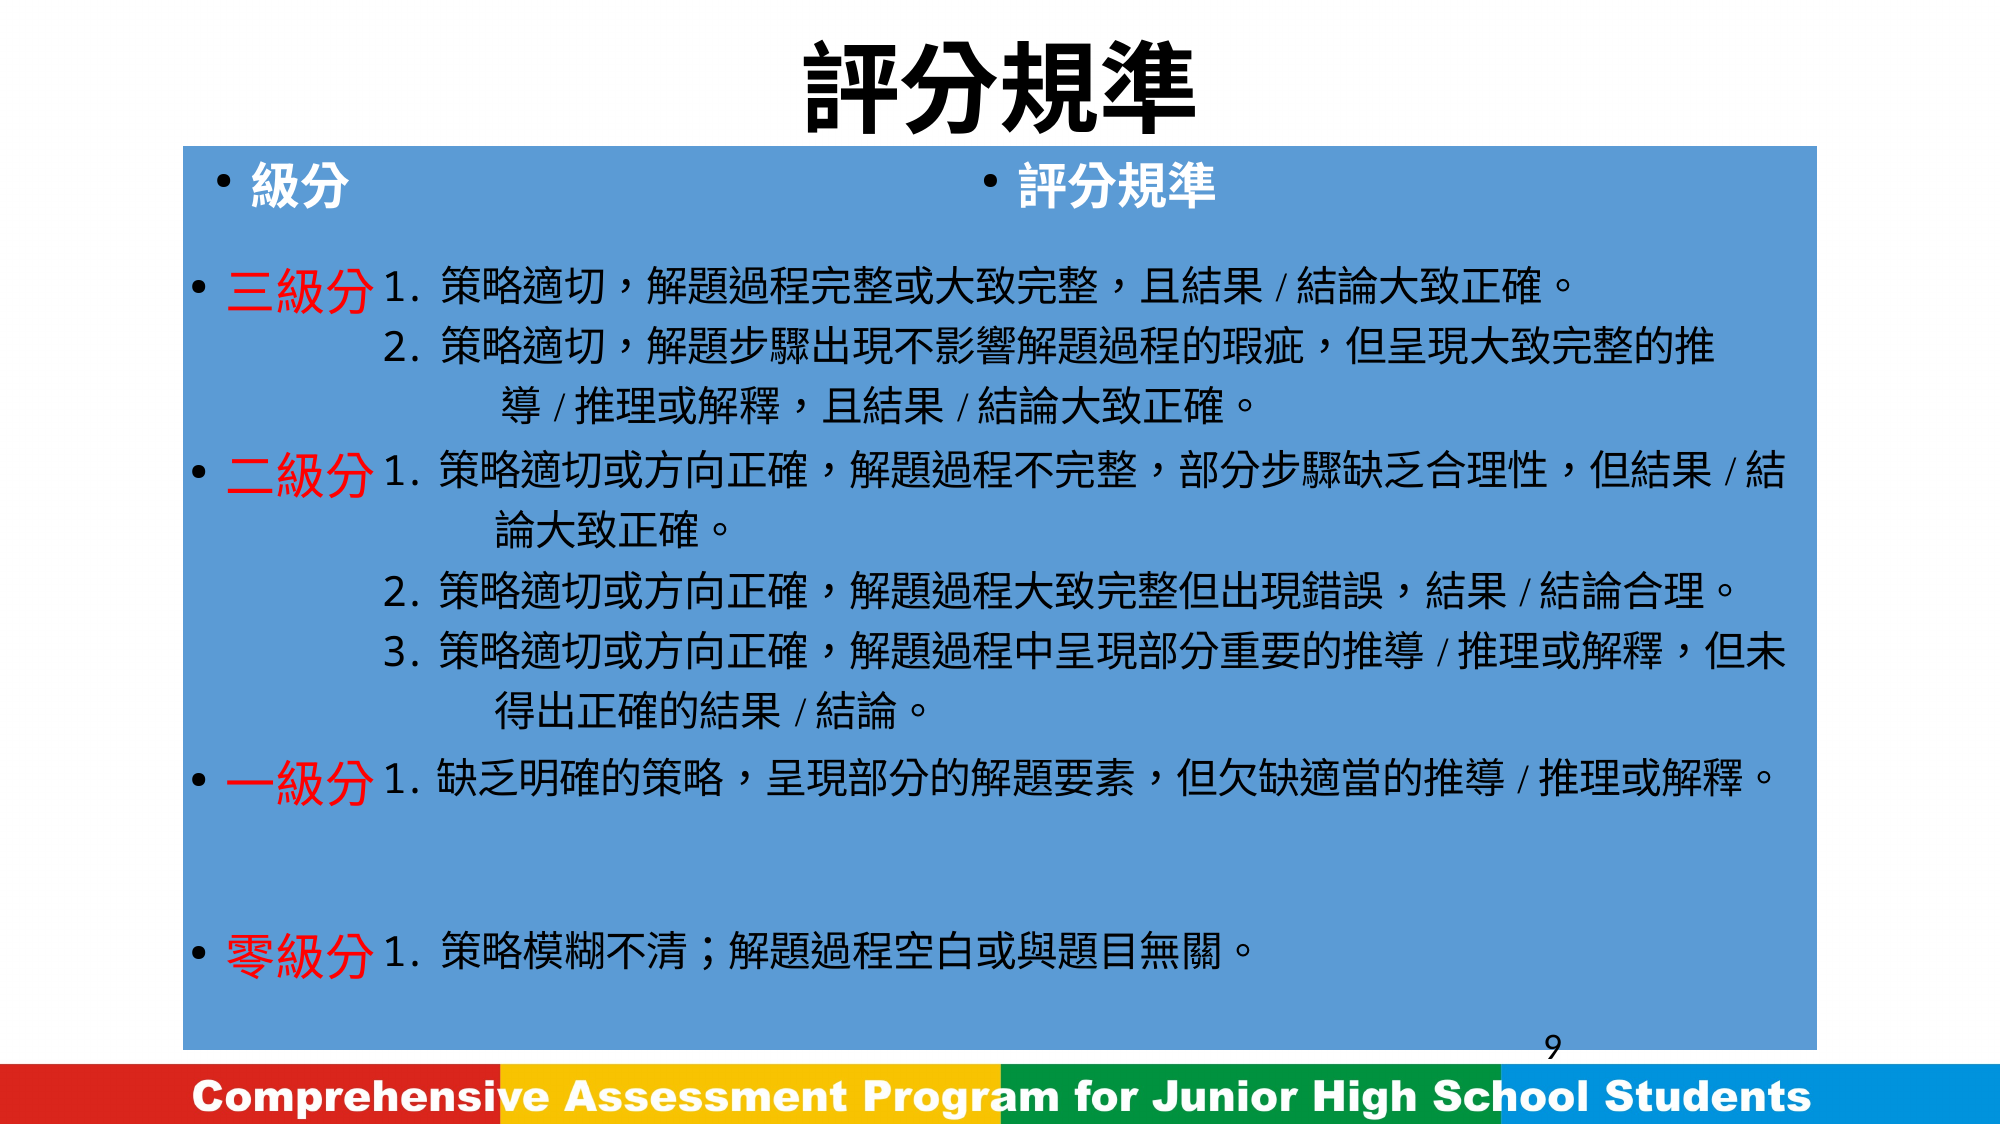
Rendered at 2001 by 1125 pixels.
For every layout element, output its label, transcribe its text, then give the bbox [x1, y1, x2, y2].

table_header 評分規準 [382, 146, 1817, 253]
text_box [1528, 1014, 1995, 1075]
table_cell 策略模糊不清；解題過程空白或與題目無關。 [382, 918, 1817, 1050]
table_cell 二級分 [183, 437, 382, 745]
table_cell 缺乏明確的策略，呈現部分的解題要素，但欠缺適當的推導/推理或解釋。 [382, 745, 1817, 918]
table_cell 三級分 [183, 253, 382, 437]
table_header 級分 [183, 146, 382, 253]
title 評分規準 [324, 18, 1675, 141]
table_cell 零級分 [183, 918, 382, 1050]
table_cell 策略適切，解題過程完整或大致完整，且結果/結論大致正確。 策略適切，解題步驟出現不影響解題過程的瑕疵，但呈現大致完整的推導/推理或解釋，且結果/結論大致正確。 [382, 253, 1817, 437]
table_cell 策略適切或方向正確，解題過程不完整，部分步驟缺乏合理性，但結果/結論大致正確。 策略適切或方向正確，解題過程大致完整但出現錯誤，結果/結論合理。 策略適切或方向正確，解題過程中呈現部分重要的推導/推理或解釋，但未得出正確的結果/結論。 [382, 437, 1817, 745]
table_cell 一級分 [183, 745, 382, 918]
